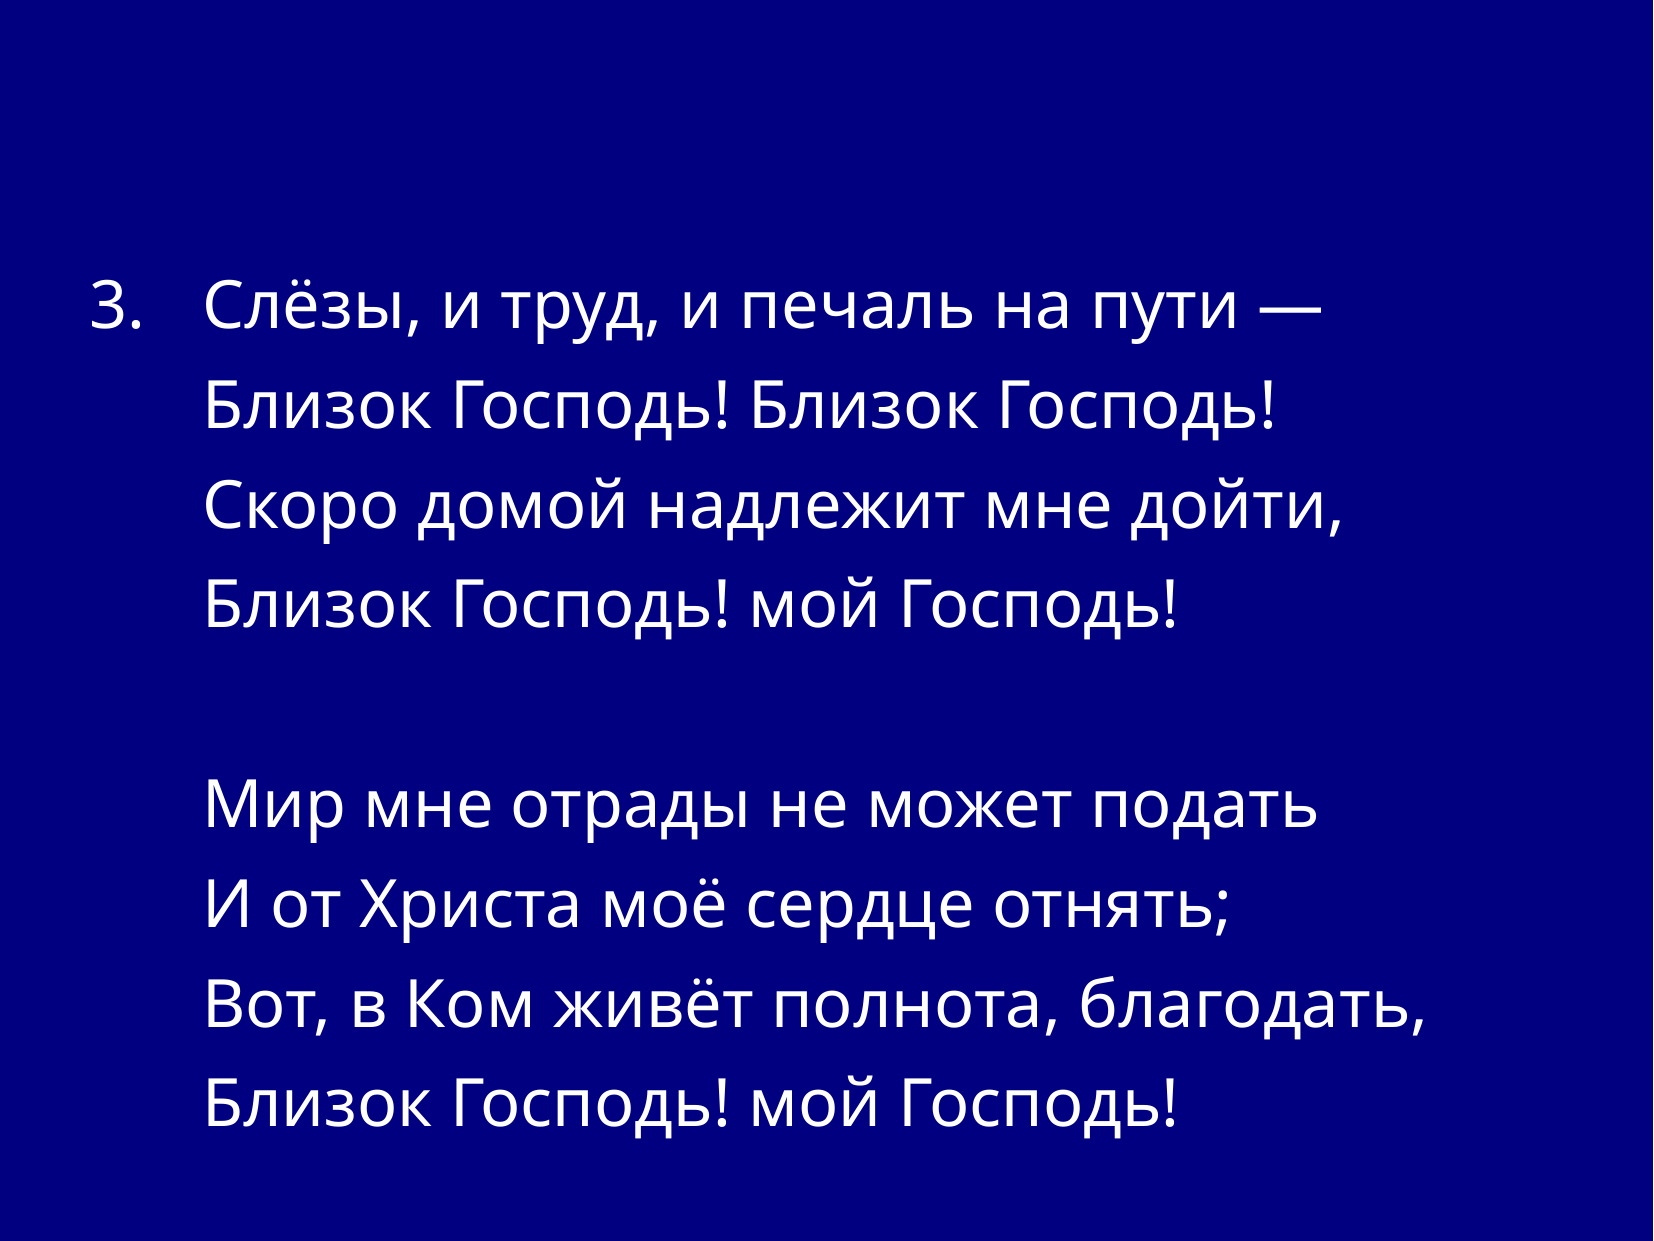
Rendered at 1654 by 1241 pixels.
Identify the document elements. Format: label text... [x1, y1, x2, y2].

text_box 3. Слёзы, и труд, и печаль на пути — Близок Господь! Близок Господь! Скоро домой надлежит мне дойти, Близок Господь! мой Господь! Мир мне отрады не может подать И от Христа моё сердце отнять; Вот, в Ком живёт полнота, благодать, Близок Господь! мой Господь! [75, 150, 1576, 1163]
